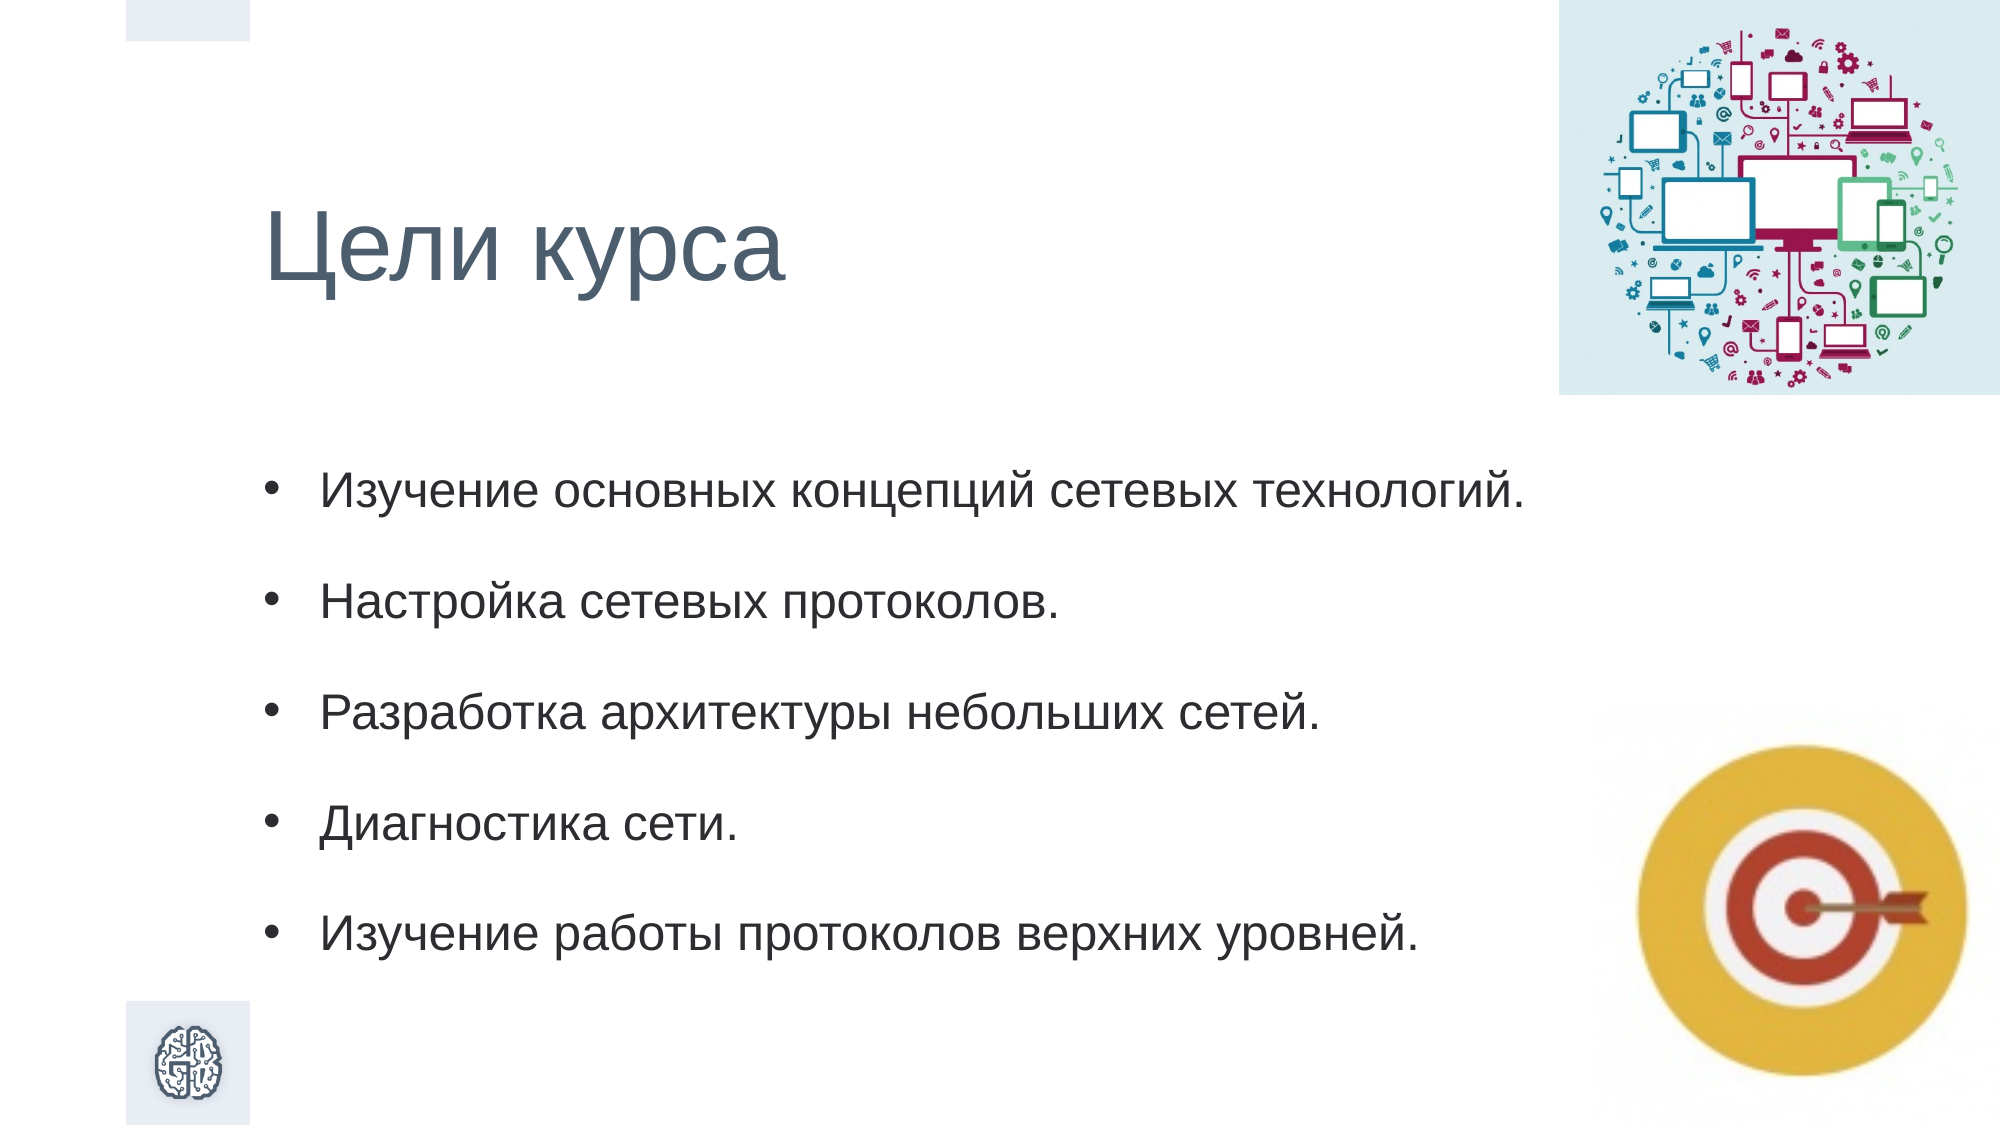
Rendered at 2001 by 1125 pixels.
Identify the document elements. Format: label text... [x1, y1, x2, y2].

picture [1596, 705, 2000, 1125]
picture [1559, 0, 2000, 395]
list Изучение основных концепций сетевых технологий. Настройка сетевых протоколов. Разработка архитектуры небольших сетей. Диагностика сети. Изучение работы протоколов верхних уровней. [248, 310, 1752, 1078]
title Цели курса [248, 124, 1559, 310]
picture [144, 1016, 232, 1110]
